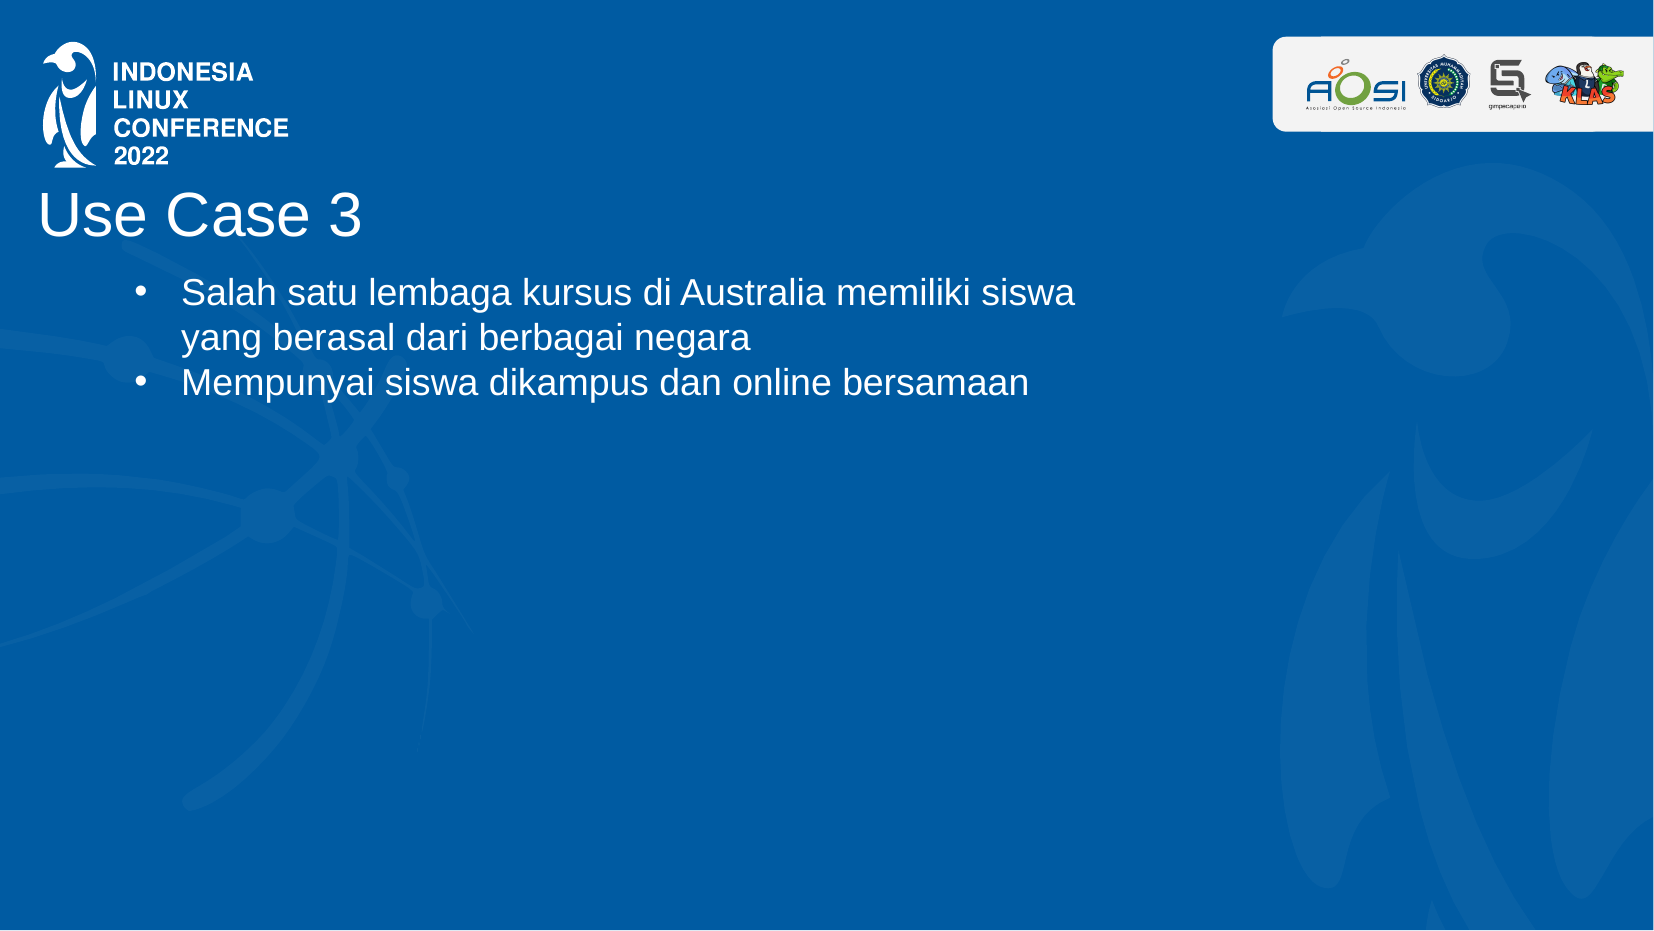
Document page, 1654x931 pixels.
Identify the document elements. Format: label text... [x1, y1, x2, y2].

picture [1417, 54, 1471, 108]
text_box Salah satu lembaga kursus di Australia memiliki siswa yang berasal dari berbagai negara Mempunyai siswa dikampus dan online bersamaan [119, 260, 1177, 411]
text_box Use Case 3 [37, 174, 1613, 293]
picture [1545, 62, 1624, 105]
